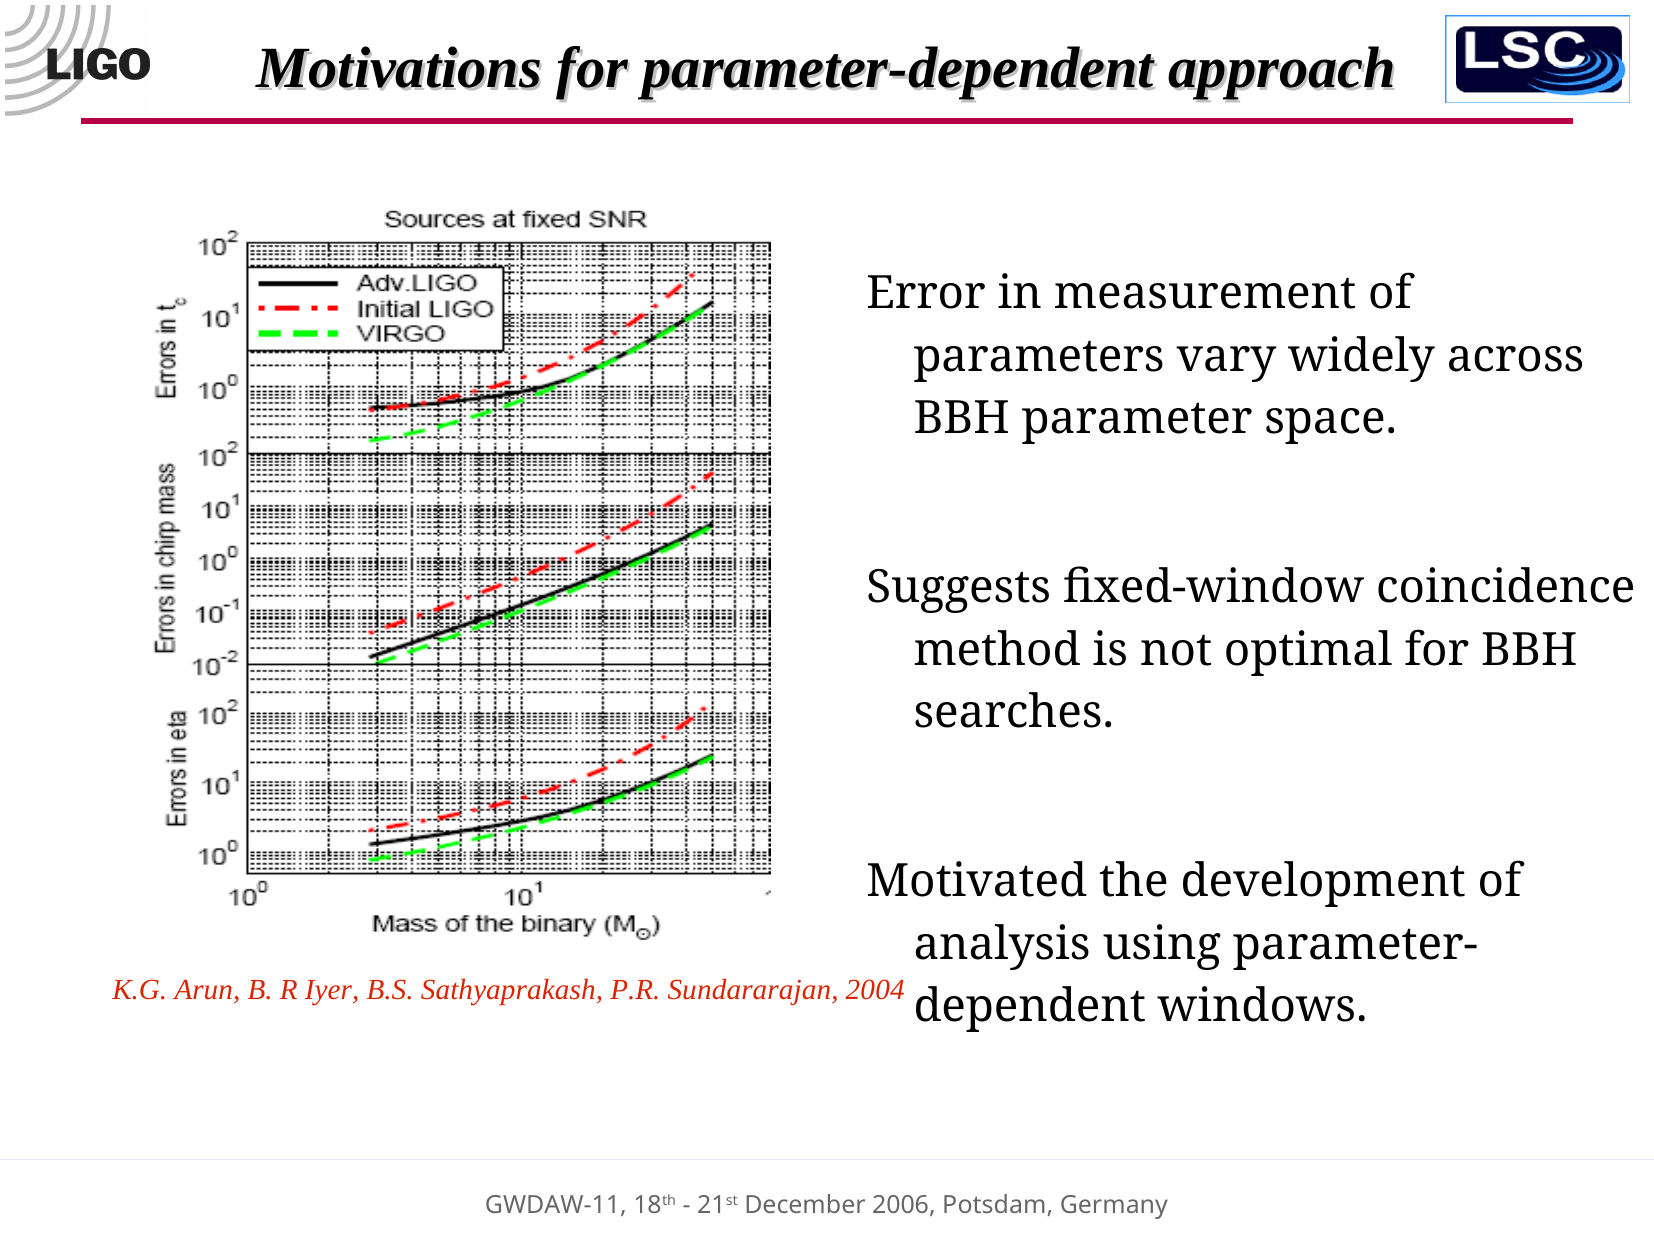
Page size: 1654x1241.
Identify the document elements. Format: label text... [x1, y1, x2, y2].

title Motivations for parameter-dependent approach [120, 0, 1533, 140]
text_box K.G. Arun, B. R Iyer, B.S. Sathyaprakash, P.R. Sundararajan, 2004 [91, 965, 927, 1014]
text_box [121, 190, 771, 946]
picture [1533, 15, 1630, 103]
list Error in measurement of parameters vary widely across BBH parameter space. Suggests fixed-window coincidence method is not optimal for BBH searches. Motivated the development of analysis using parameter-dependent windows. [771, 259, 1638, 971]
